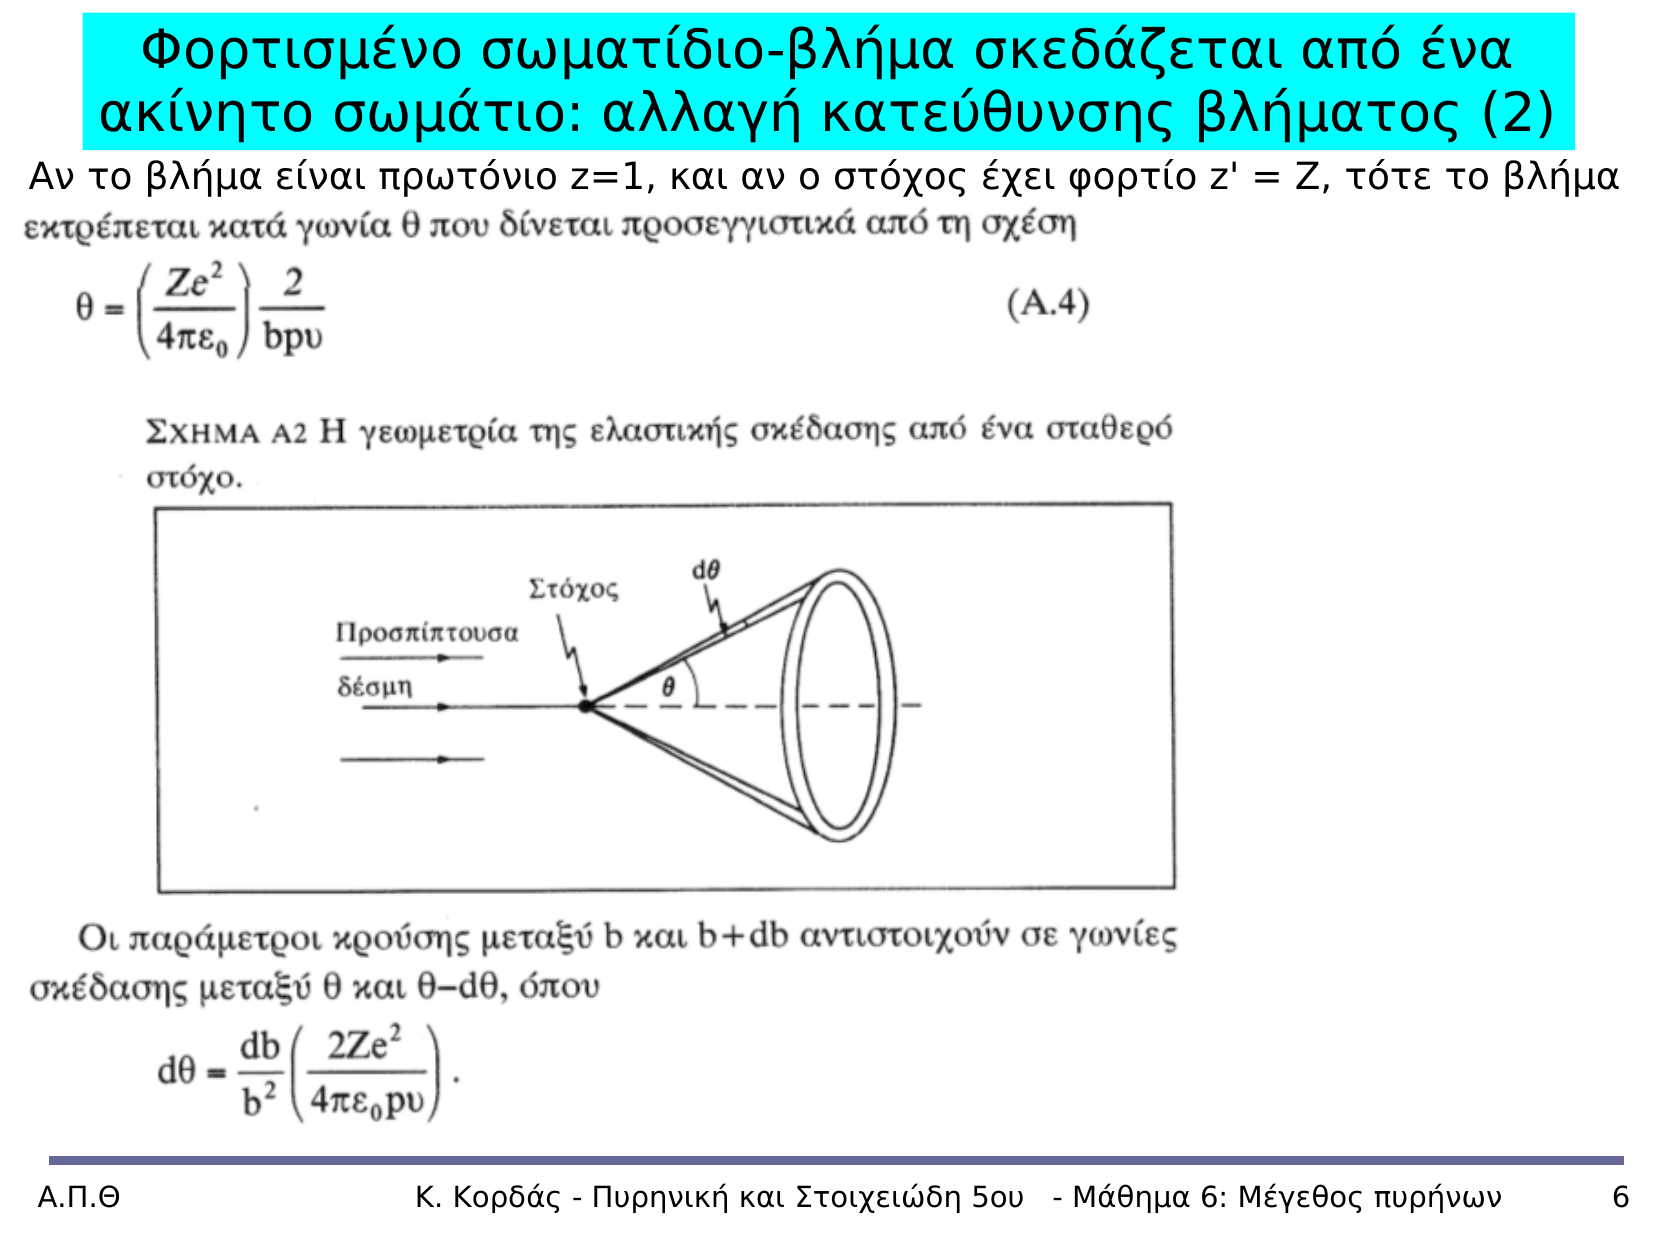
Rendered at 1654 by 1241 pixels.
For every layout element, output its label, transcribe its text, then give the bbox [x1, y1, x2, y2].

picture [13, 405, 1203, 1131]
title Φορτισμένο σωματίδιο-βλήμα σκεδάζεται από ένα ακίνητο σωμάτιο: αλλαγή κατεύθυνσης βλήματος (2) [82, 12, 1576, 147]
text_box Aν το βλήμα είναι πρωτόνιο z=1, και αν ο στόχος έχει φορτίο z' = Z, τότε το βλήμα [13, 147, 1638, 207]
picture [19, 205, 1094, 368]
